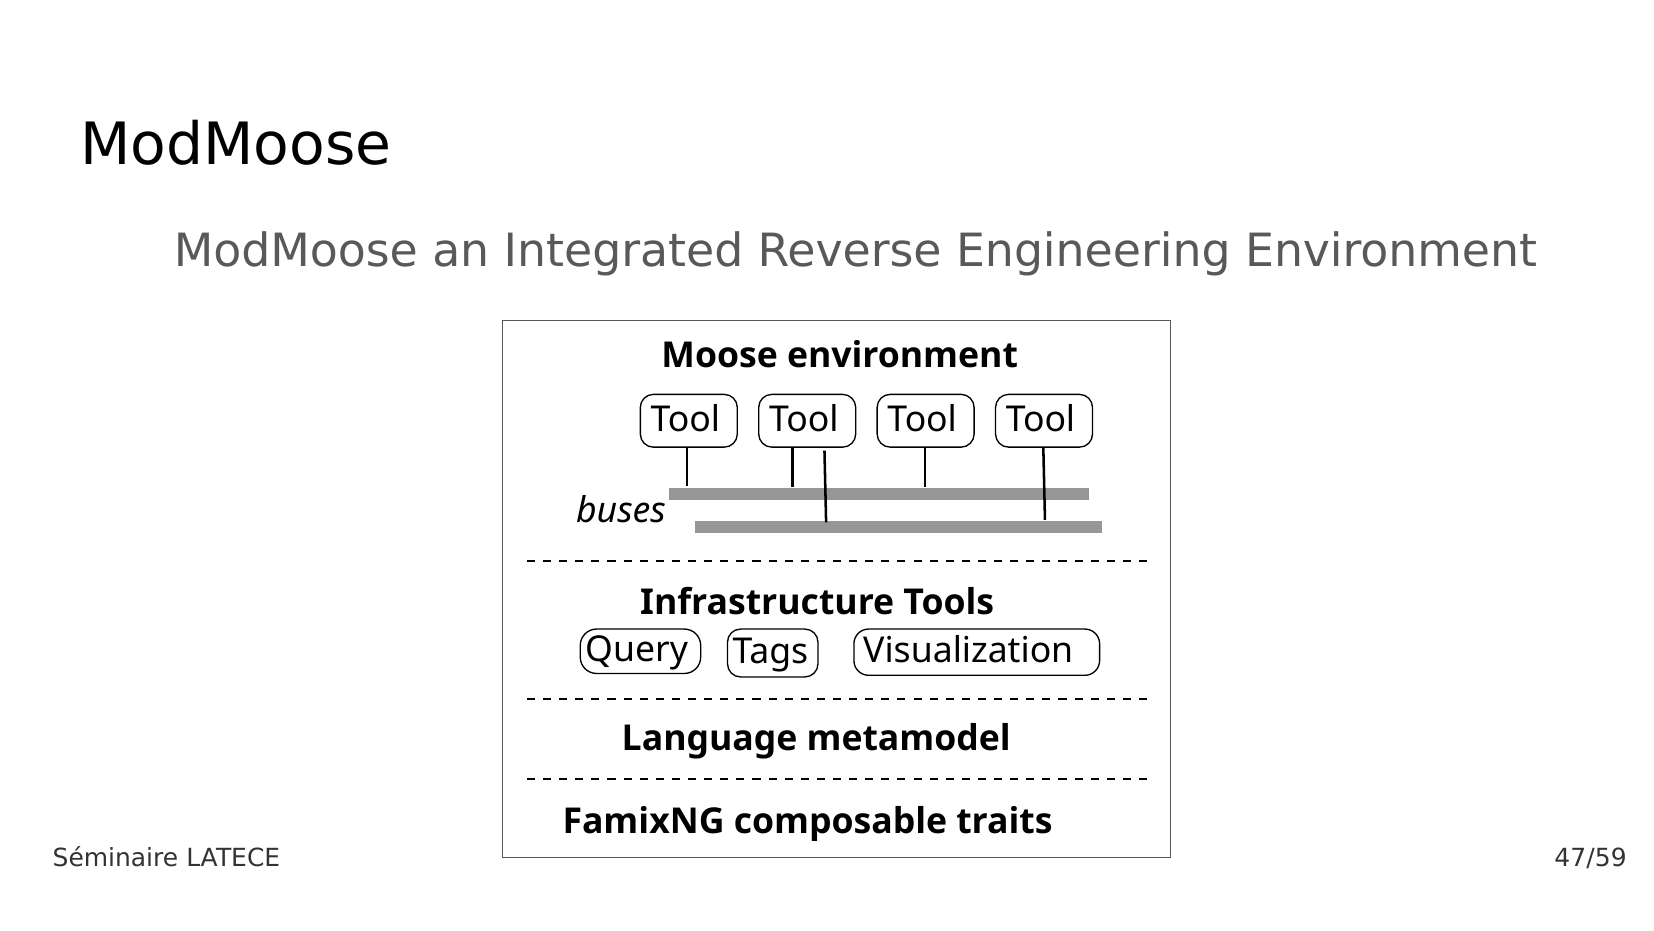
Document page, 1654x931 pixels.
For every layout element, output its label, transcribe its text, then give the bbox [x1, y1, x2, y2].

title ModMoose [80, 97, 1479, 192]
picture [502, 320, 1171, 858]
list ModMoose an Integrated Reverse Engineering Environment [157, 223, 1578, 797]
